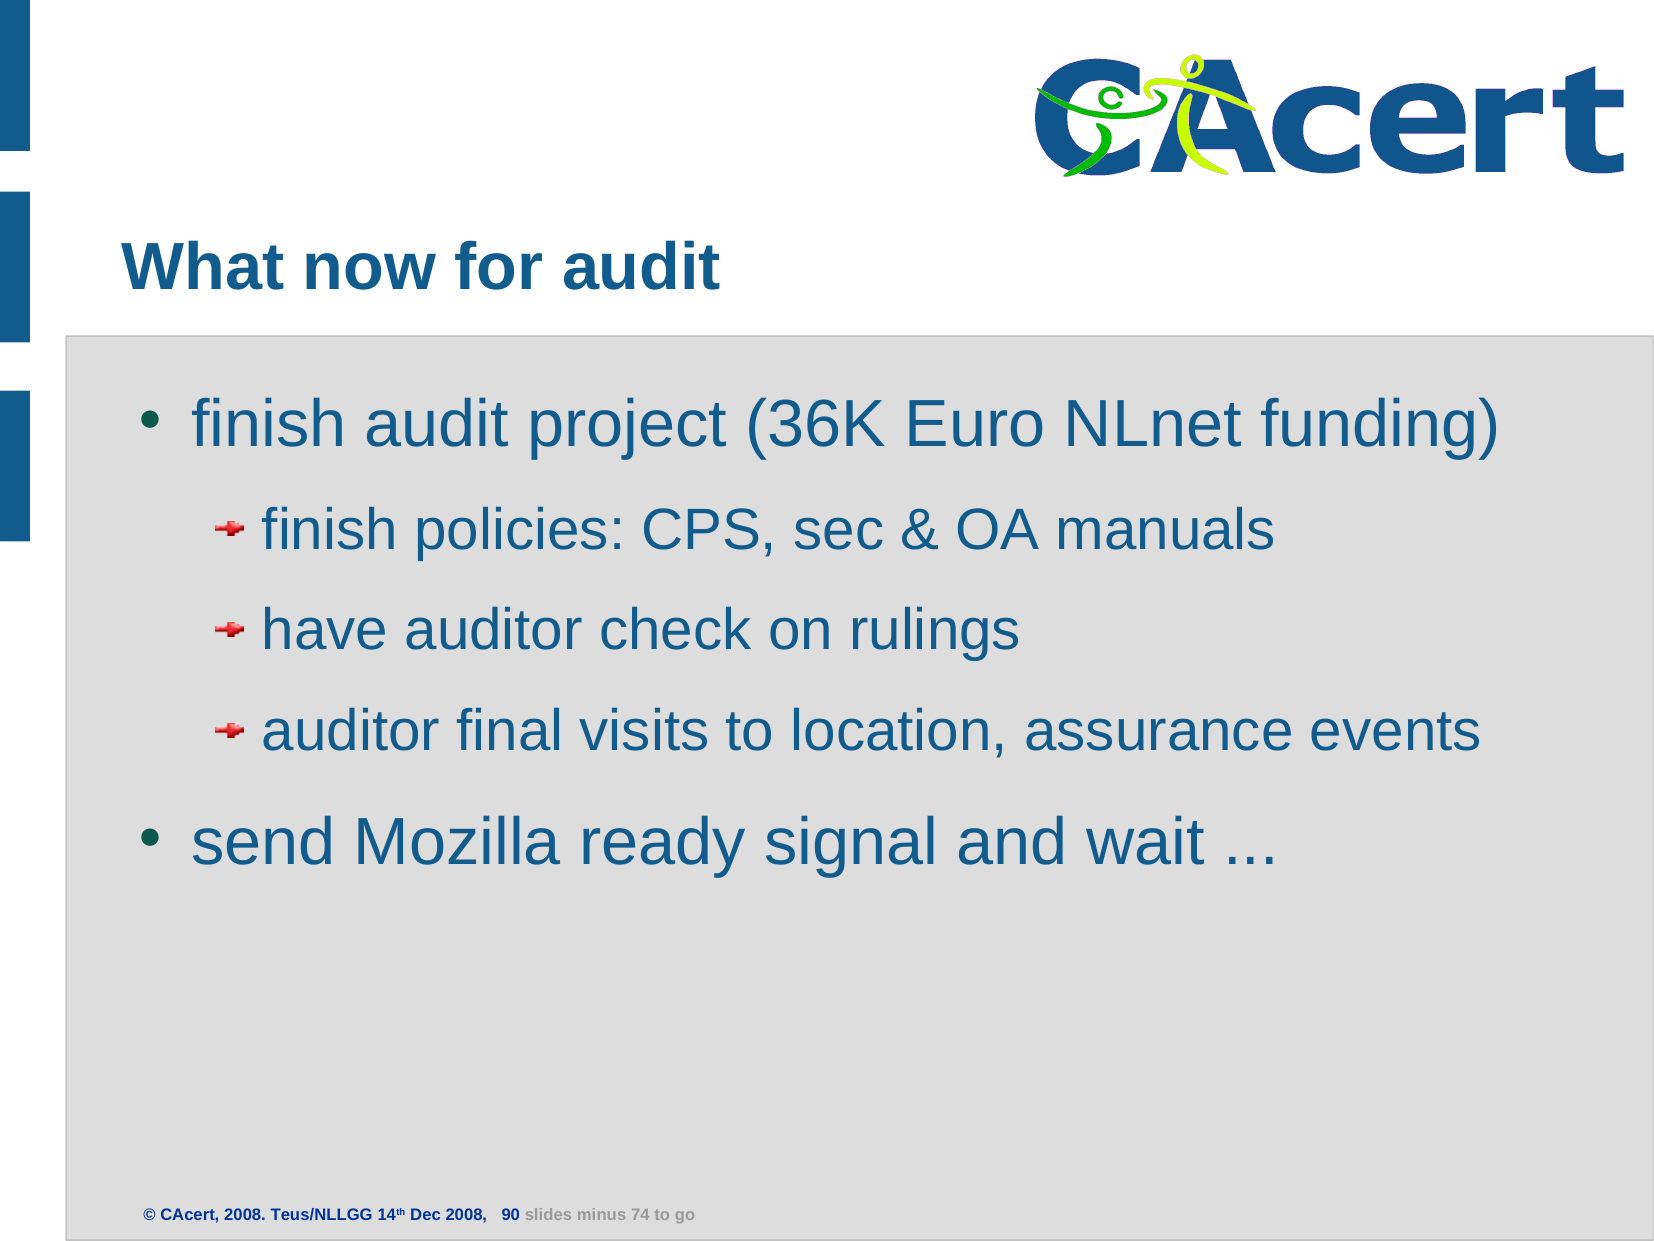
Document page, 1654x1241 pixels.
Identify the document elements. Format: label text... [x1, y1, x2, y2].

title What now for audit [121, 177, 1533, 315]
list finish audit project (36K Euro NLnet funding) finish policies: CPS, sec & OA manuals have auditor check on rulings auditor final visits to location, assurance events send Mozilla ready signal and wait ... [121, 344, 1594, 1238]
picture [1033, 53, 1625, 178]
